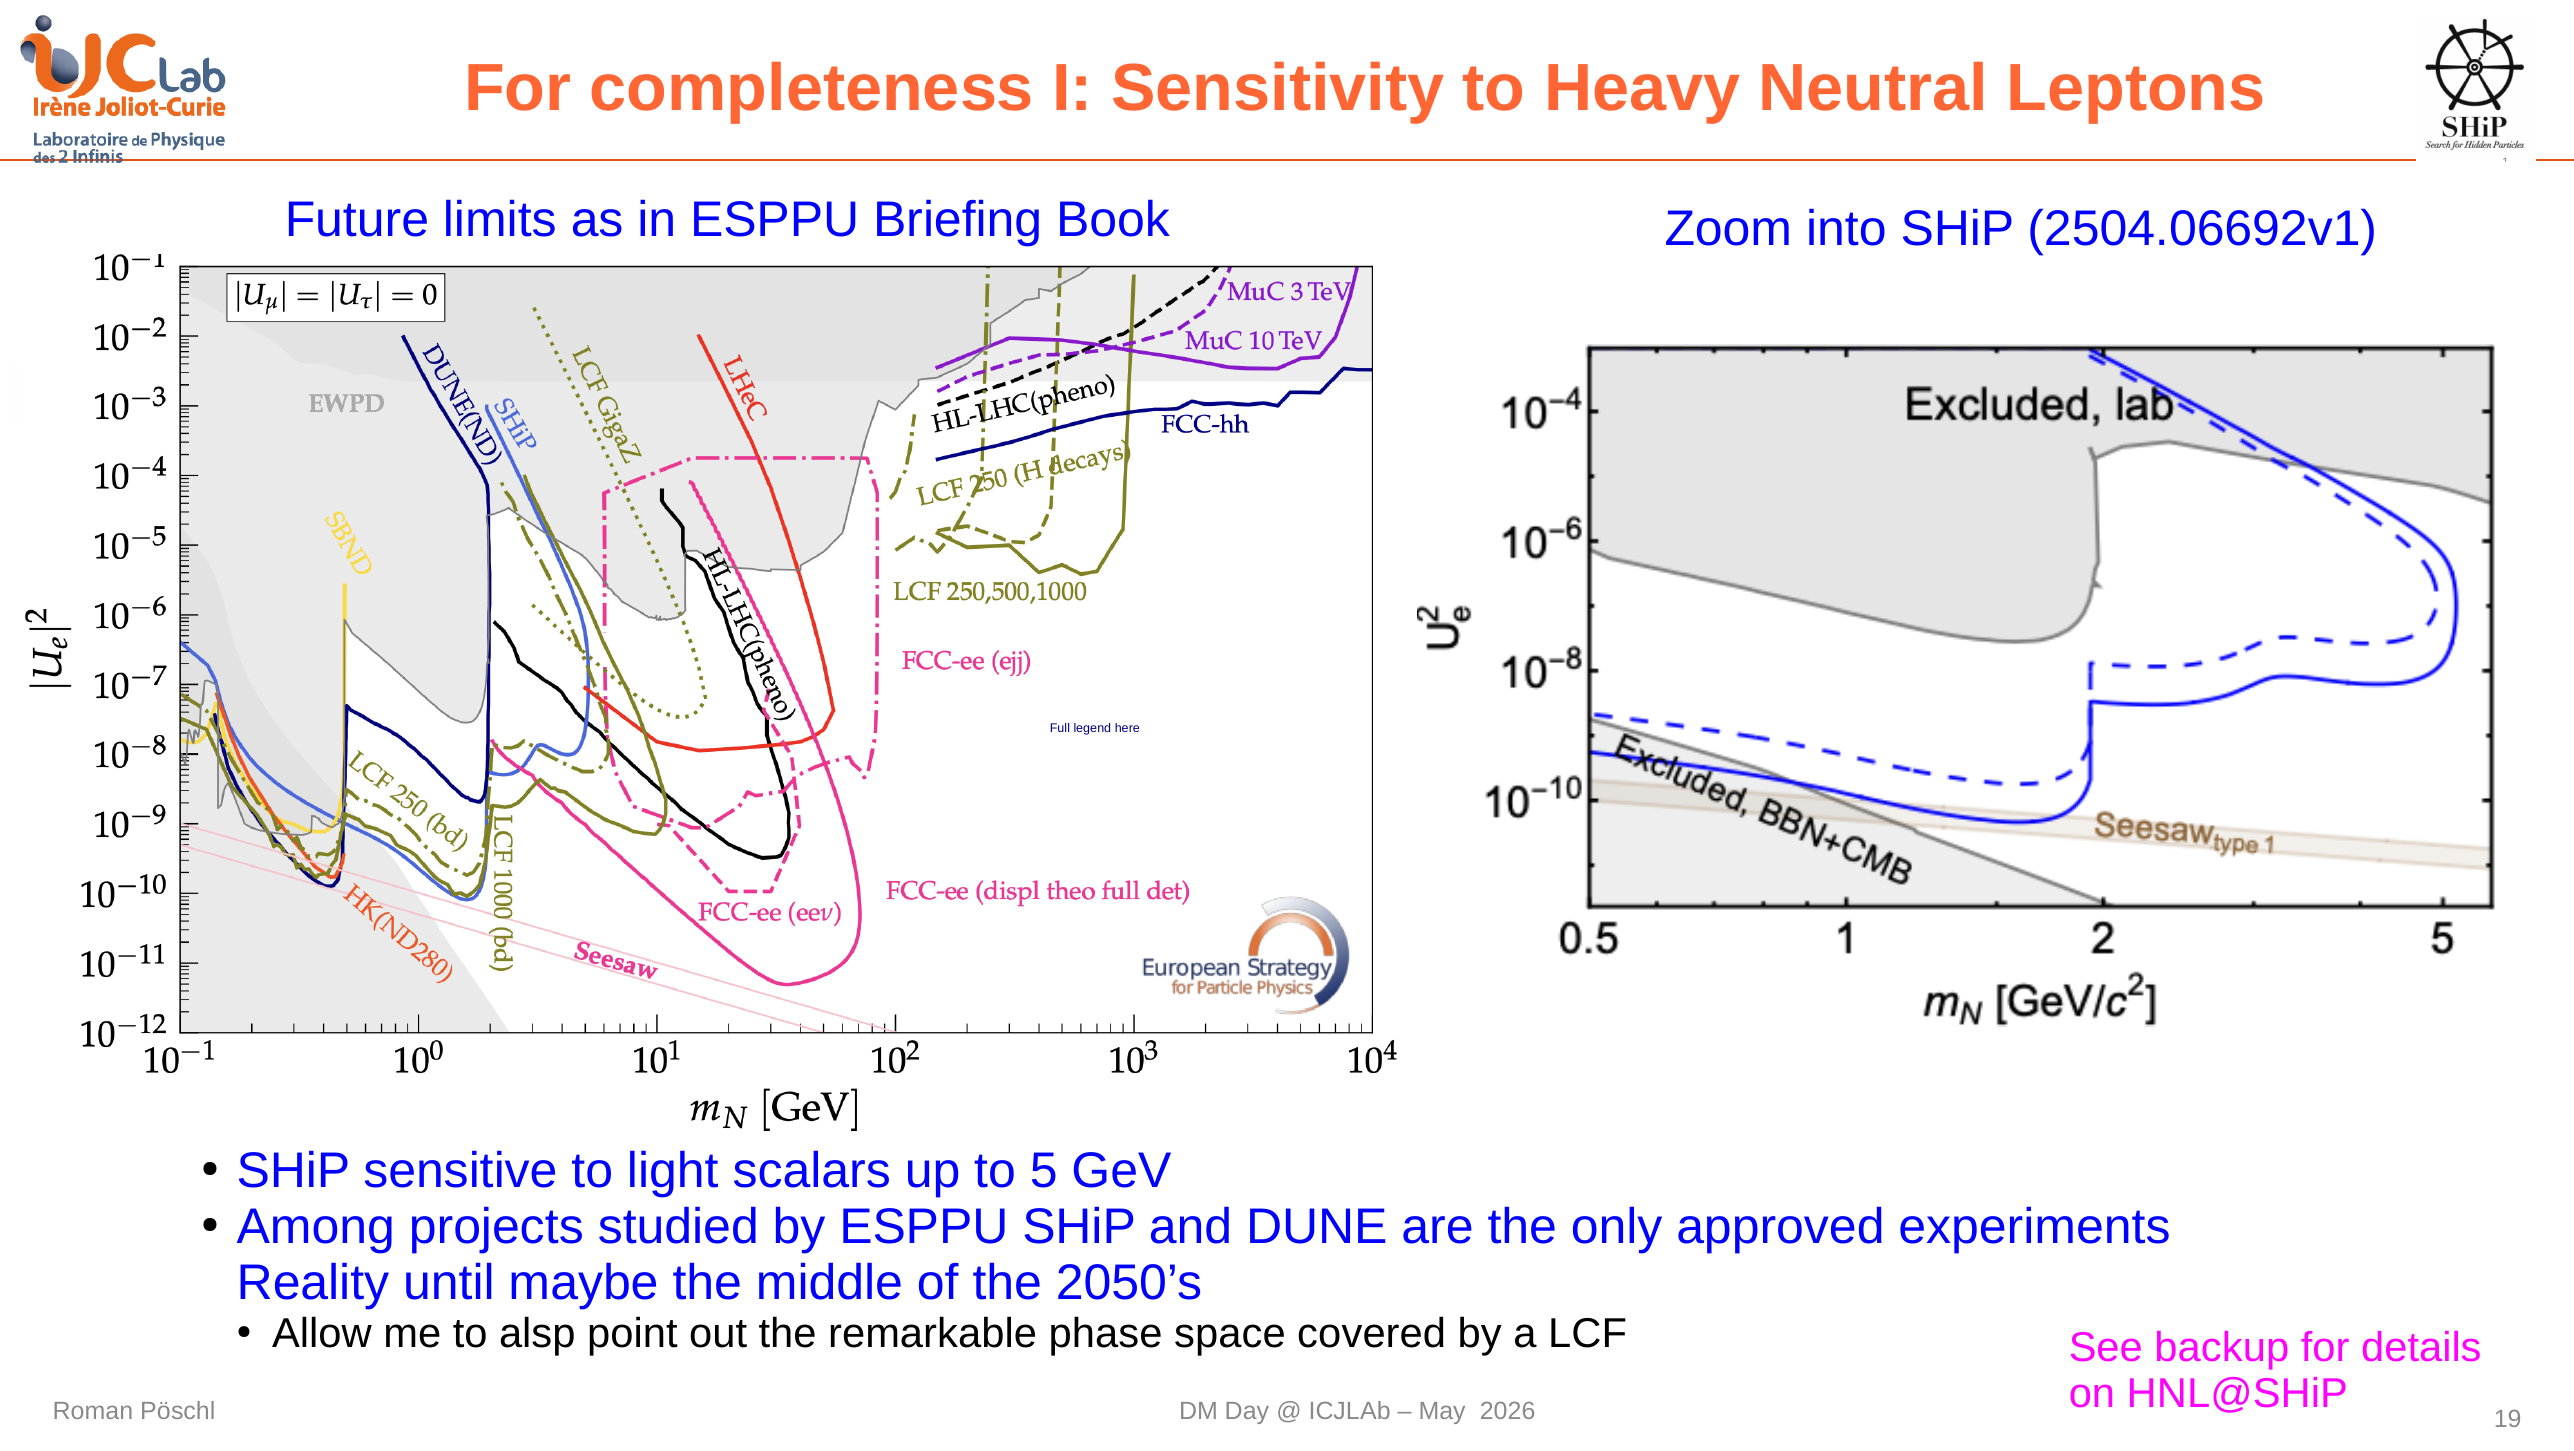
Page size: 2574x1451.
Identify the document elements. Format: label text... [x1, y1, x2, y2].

text_box Zoom into SHiP (2504.06692v1) [1649, 192, 2393, 263]
text_box Future limits as in ESPPU Briefing Book [270, 183, 1187, 255]
text_box Full legend here [1035, 713, 1304, 766]
picture [1417, 343, 2501, 1027]
text_box See backup for details on HNL@SHiP [2054, 1316, 2497, 1425]
title For completeness I: Sensitivity to Heavy Neutral Leptons [285, 7, 2431, 168]
picture [2431, 11, 2536, 162]
text_box SHiP sensitive to light scalars up to 5 GeV Among projects studied by ESPPU SHiP and DUNE are the only approved experiments Reality until maybe the middle of the 2050’s Allow me to alsp point out the remarkable phase space covered by a LCF [186, 1135, 2202, 1364]
picture [4, 0, 241, 178]
picture [12, 254, 1399, 1140]
